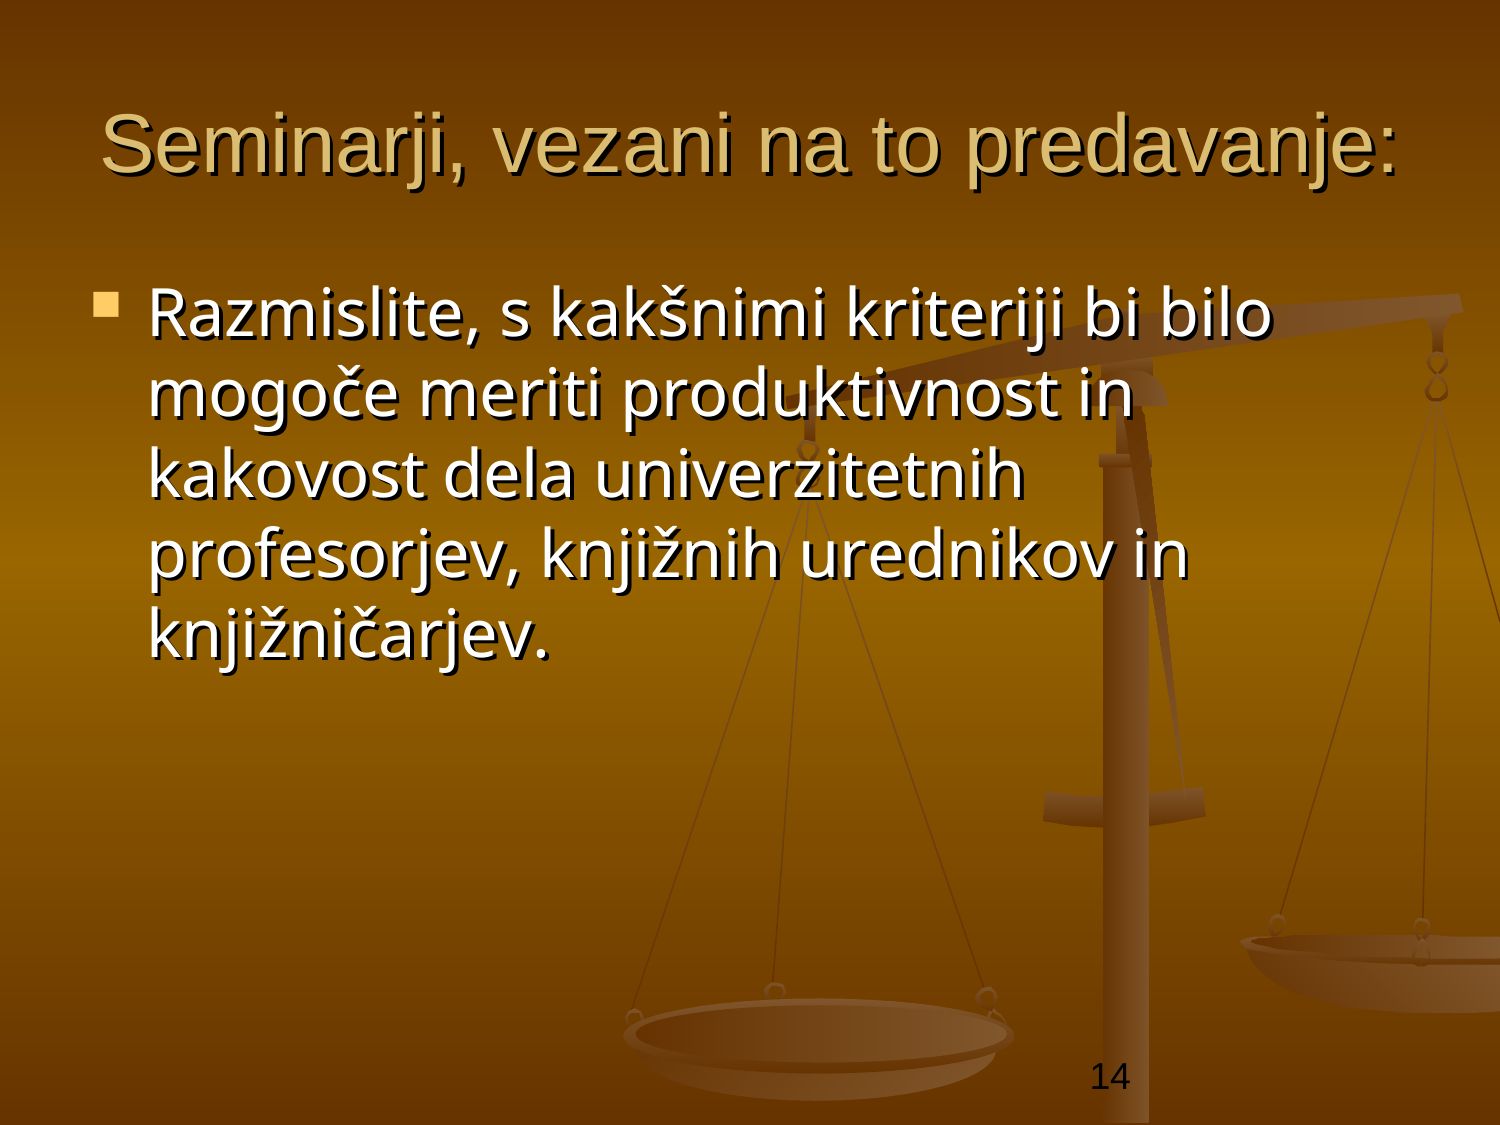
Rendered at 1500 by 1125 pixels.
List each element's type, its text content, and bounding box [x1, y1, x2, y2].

title Seminarji, vezani na to predavanje: [75, 45, 1426, 234]
list Razmislite, s kakšnimi kriteriji bi bilo mogoče meriti produktivnost in kakovost dela univerzitetnih profesorjev, knjižnih urednikov in knjižničarjev. [75, 262, 1426, 1006]
